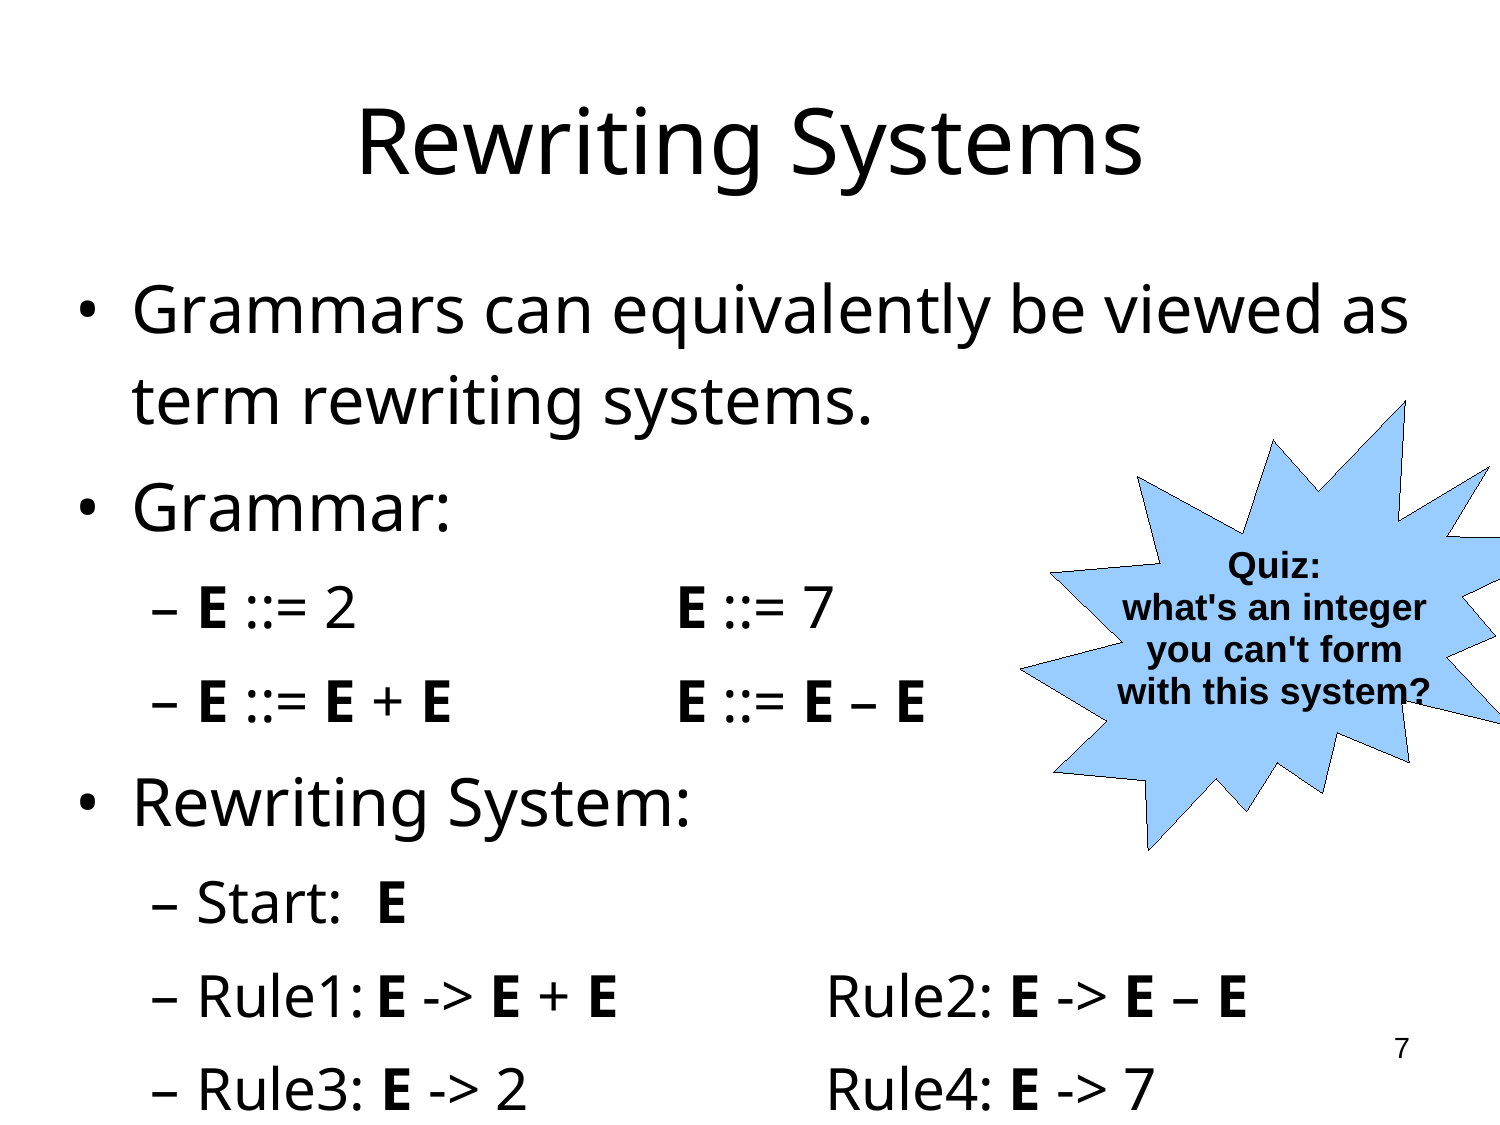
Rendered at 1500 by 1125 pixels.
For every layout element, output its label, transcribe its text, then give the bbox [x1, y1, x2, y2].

title Rewriting Systems [75, 28, 1426, 250]
text_box Quiz: what's an integer you can't form with this system? [1020, 400, 1500, 851]
list Grammars can equivalently be viewed as term rewriting systems. Grammar: E ::= 2 E ::= 7 E ::= E + E E ::= E – E Rewriting System: Start: E Rule1: E -> E + E Rule2: E -> E – E Rule3: E -> 2 Rule4: E -> 7 [75, 262, 1426, 1018]
